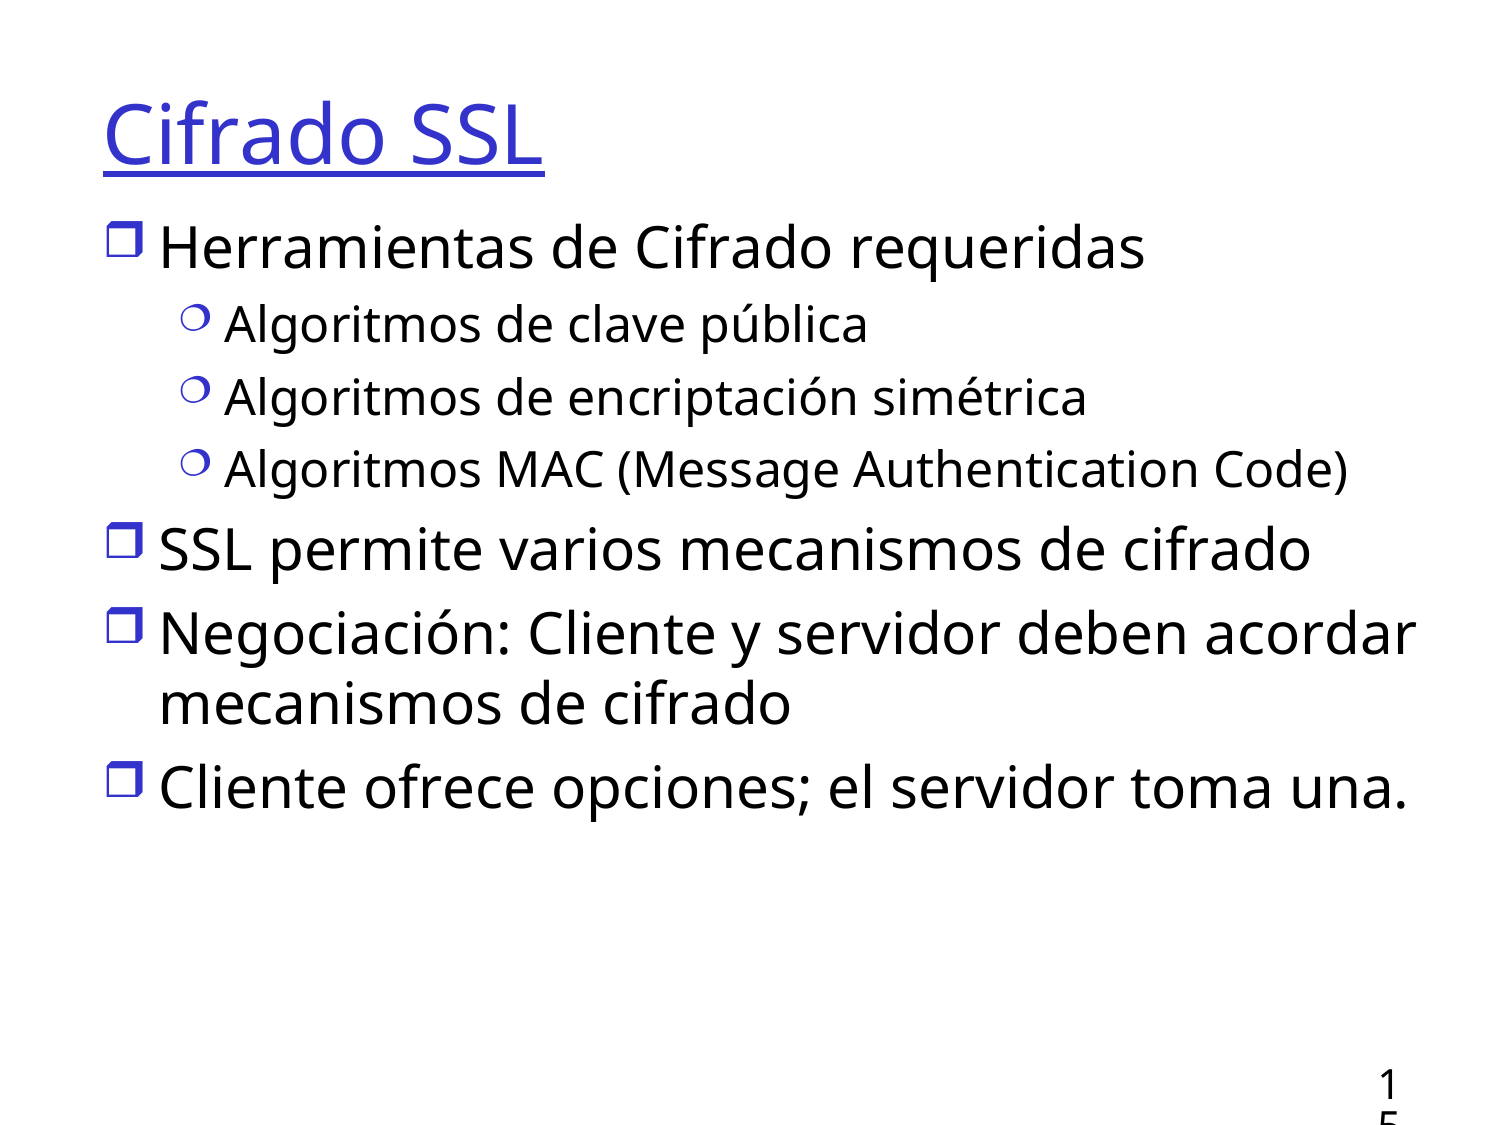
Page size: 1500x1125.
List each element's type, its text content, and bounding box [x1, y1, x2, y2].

list Herramientas de Cifrado requeridas Algoritmos de clave pública Algoritmos de encriptación simétrica Algoritmos MAC (Message Authentication Code) SSL permite varios mecanismos de cifrado Negociación: Cliente y servidor deben acordar mecanismos de cifrado Cliente ofrece opciones; el servidor toma una. [87, 202, 1453, 1026]
title Cifrado SSL [87, 37, 1363, 202]
